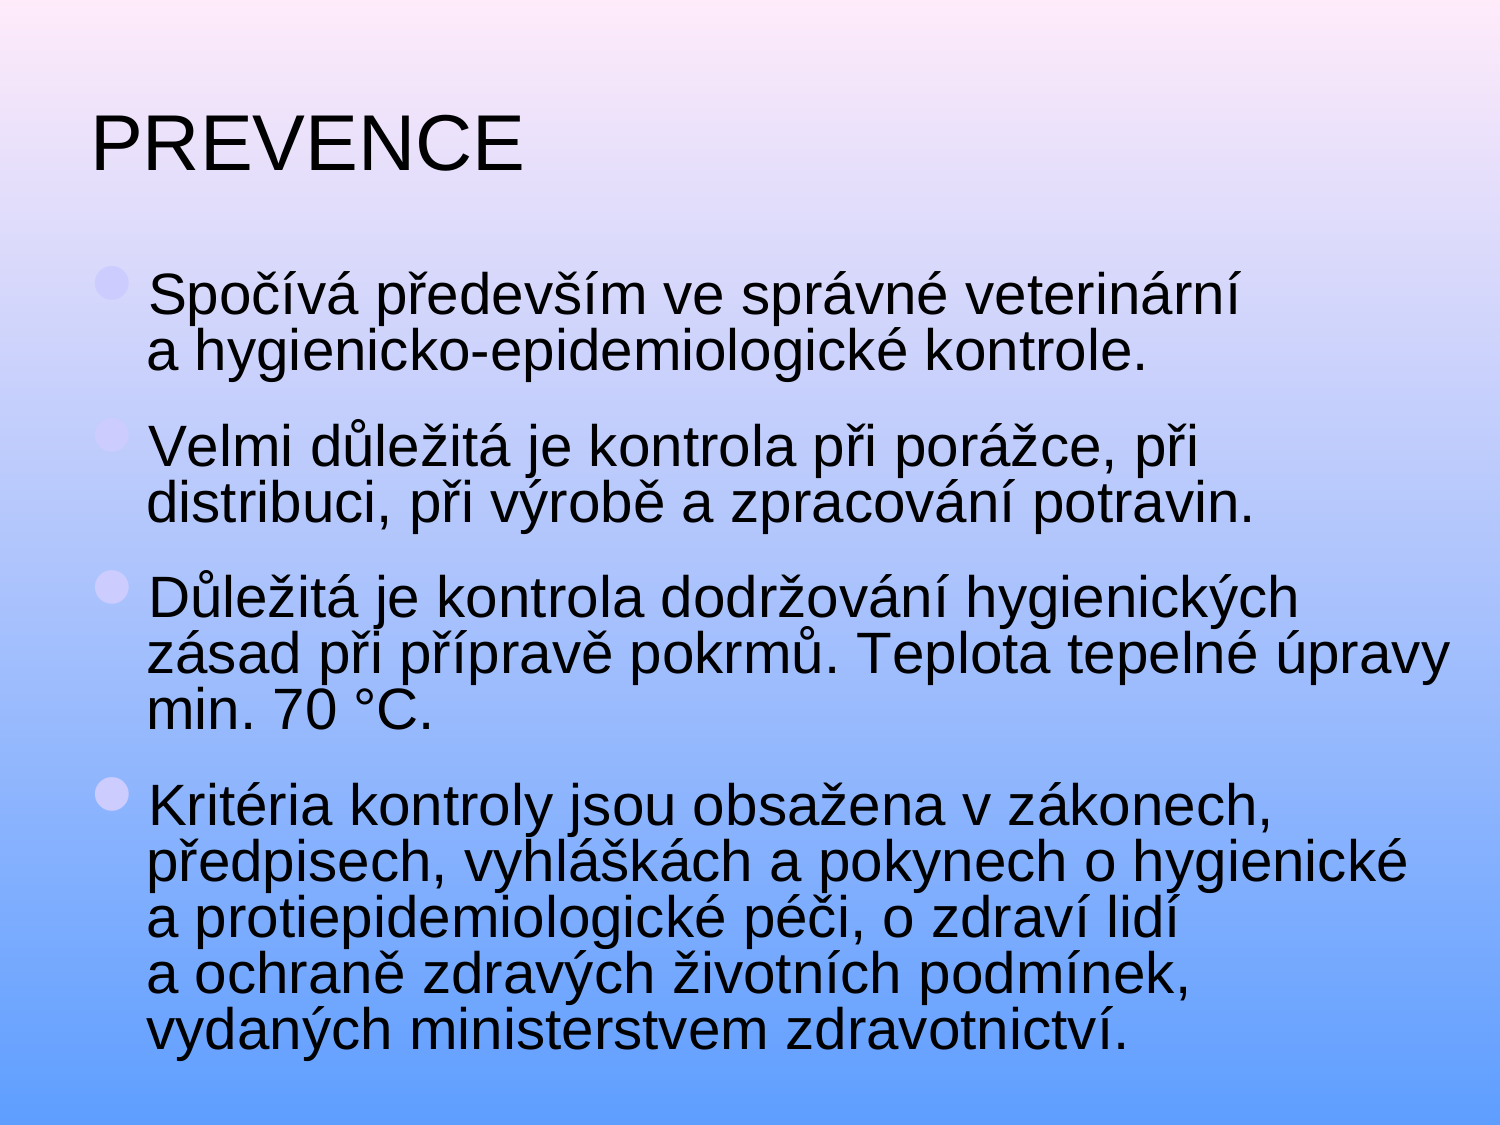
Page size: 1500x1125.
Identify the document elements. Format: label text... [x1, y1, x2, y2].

list Spočívá především ve správné veterinární a hygienicko-epidemiologické kontrole. Velmi důležitá je kontrola při porážce, při distribuci, při výrobě a zpracování potravin. Důležitá je kontrola dodržování hygienických zásad při přípravě pokrmů. Teplota tepelné úpravy min. 70 °C. Kritéria kontroly jsou obsažena v zákonech, předpisech, vyhláškách a pokynech o hygienické a protiepidemiologické péči, o zdraví lidí a ochraně zdravých životních podmínek, vydaných ministerstvem zdravotnictví. [75, 262, 1471, 1071]
title PREVENCE [75, 45, 1426, 233]
